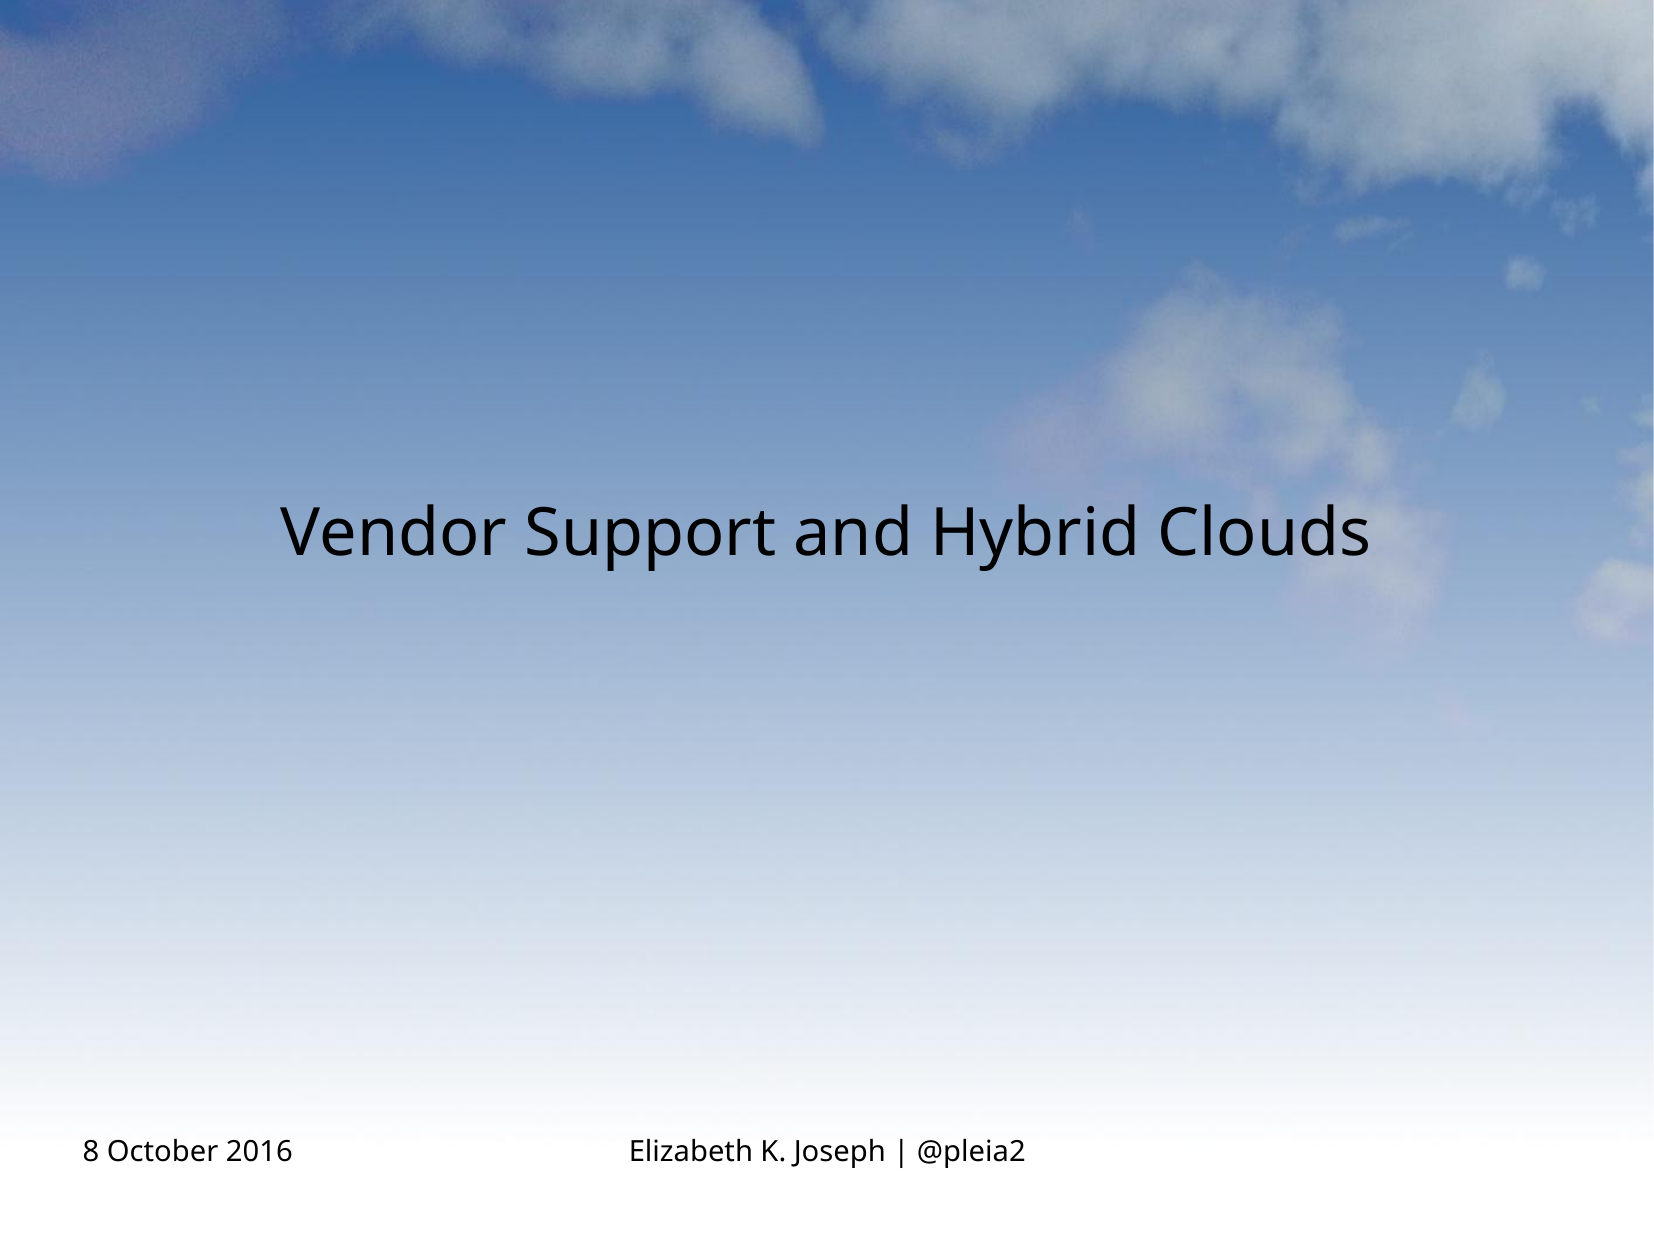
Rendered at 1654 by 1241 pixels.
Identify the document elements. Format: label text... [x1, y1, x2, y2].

subtitle Vendor Support and Hybrid Clouds [82, 49, 1571, 1010]
picture [0, 0, 1654, 1241]
